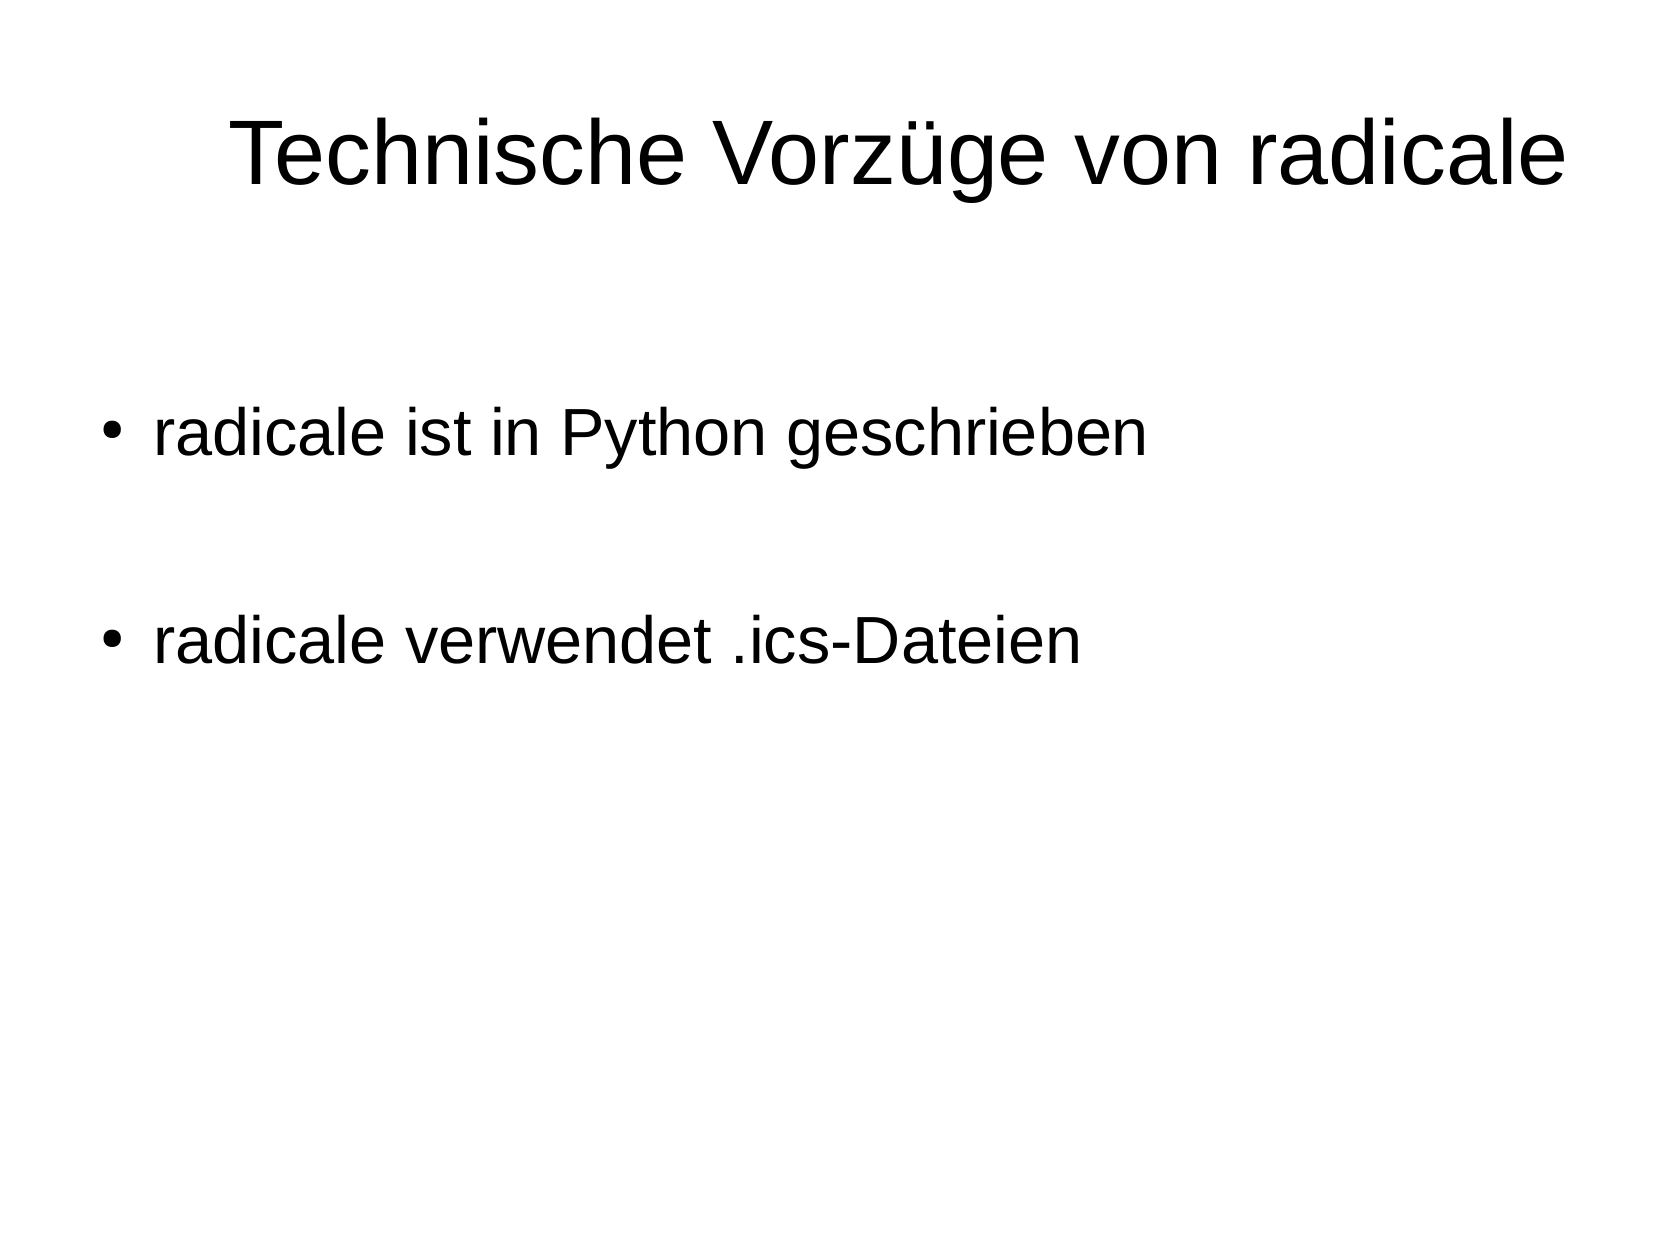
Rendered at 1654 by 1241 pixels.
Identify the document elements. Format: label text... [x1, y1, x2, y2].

list radicale ist in Python geschrieben radicale verwendet .ics-Dateien [82, 290, 1571, 1109]
title Technische Vorzüge von radicale [82, 49, 1571, 257]
